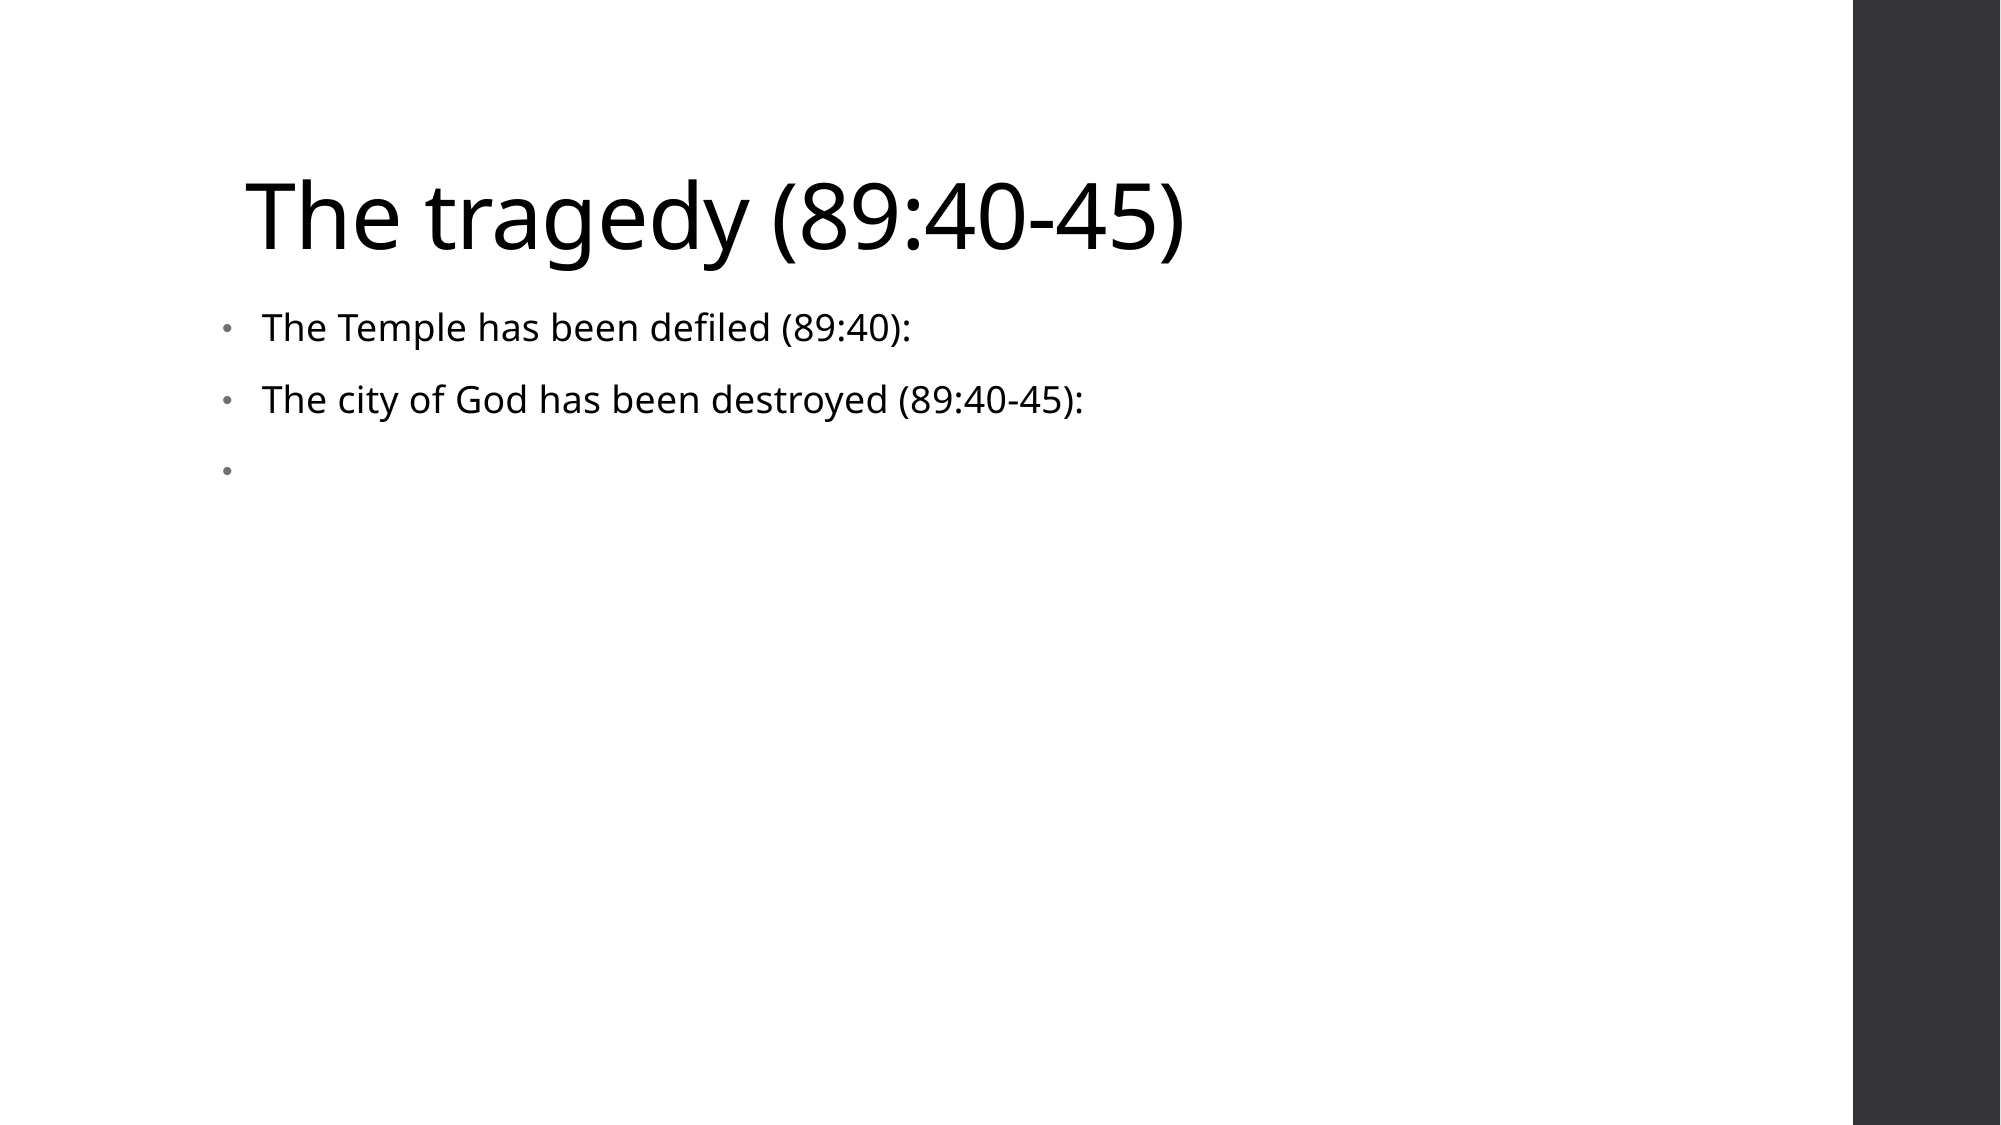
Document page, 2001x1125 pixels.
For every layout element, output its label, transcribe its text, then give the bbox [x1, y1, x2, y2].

list The Temple has been defiled (89:40): The city of God has been destroyed (89:40-45): [206, 299, 1617, 1014]
title The tragedy (89:40-45) [206, 60, 1797, 278]
